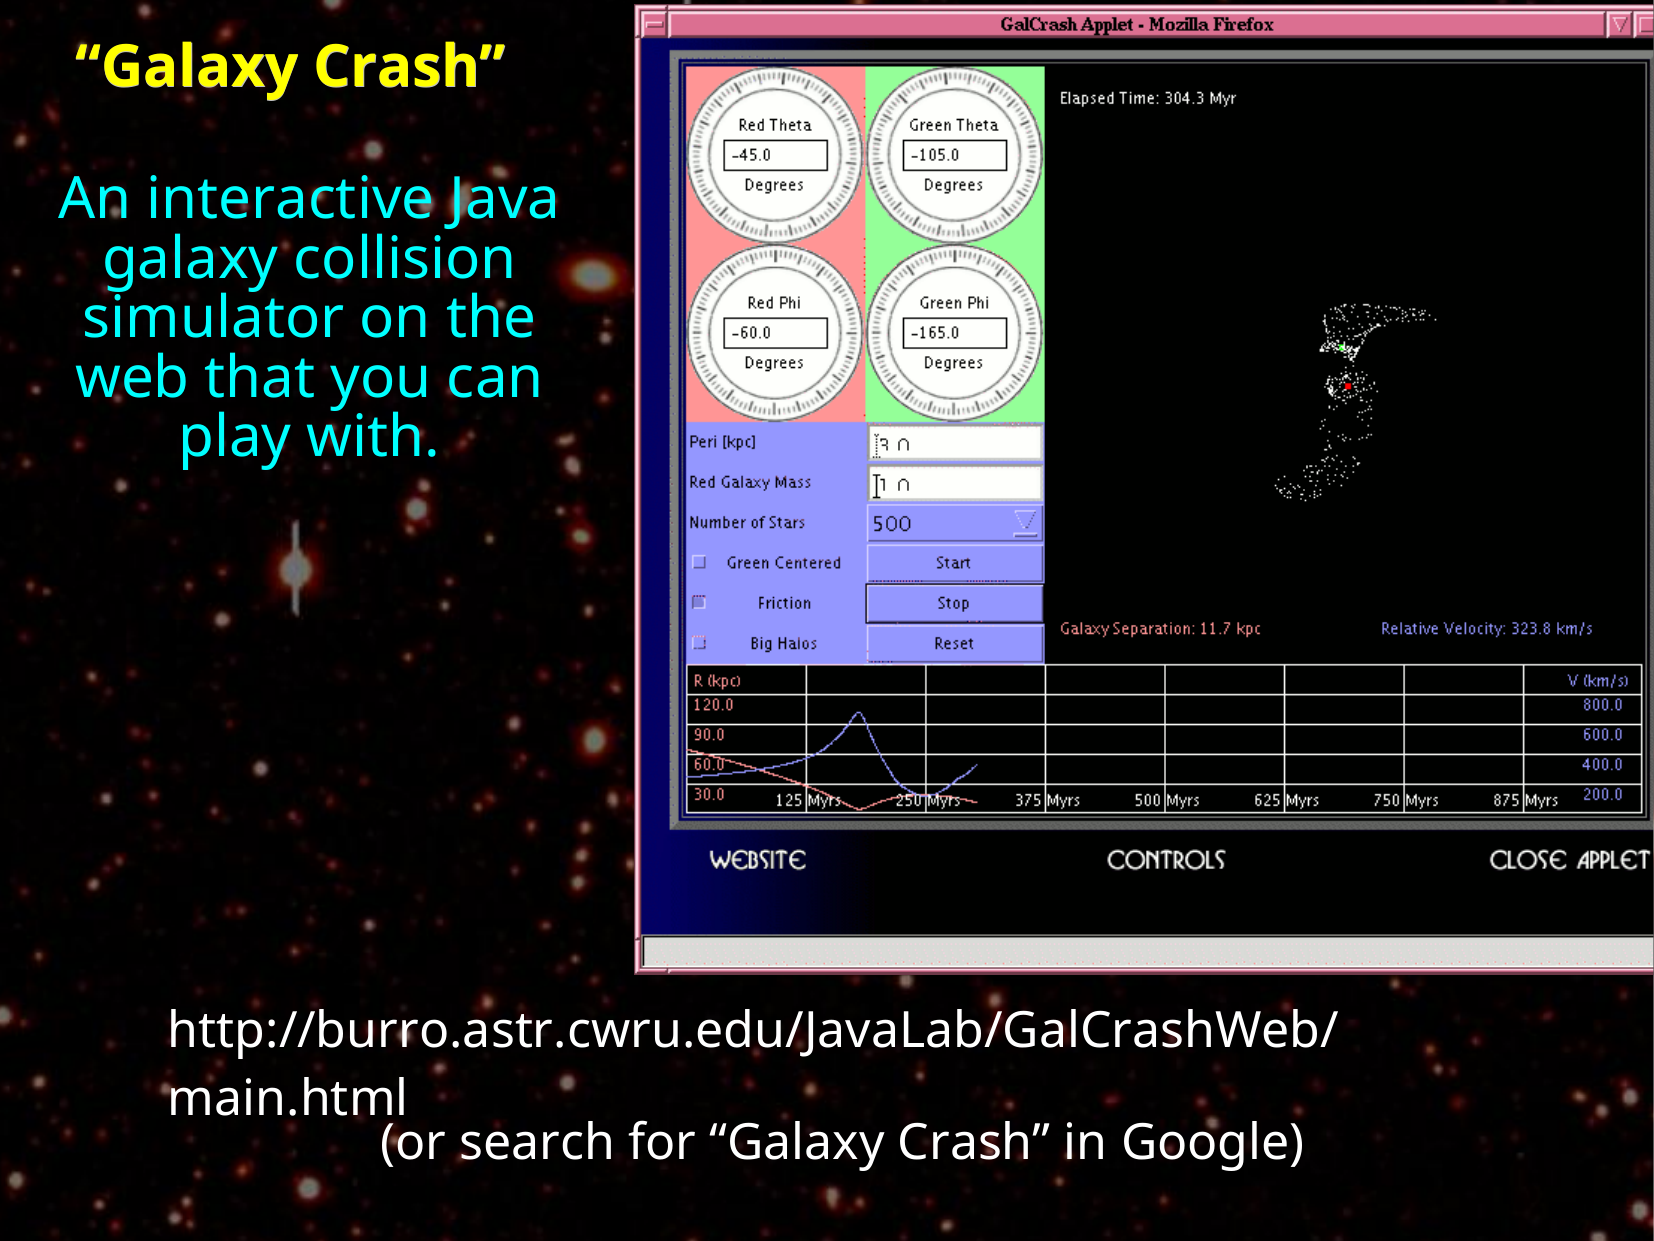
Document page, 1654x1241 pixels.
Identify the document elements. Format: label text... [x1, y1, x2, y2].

picture [0, 0, 1654, 1241]
text_box (or search for “Galaxy Crash” in Google) [380, 1106, 1274, 1187]
text_box “Galaxy Crash” [75, 24, 507, 113]
text_box An interactive Java galaxy collision simulator on the web that you can play with. [18, 171, 601, 476]
text_box http://burro.astr.cwru.edu/JavaLab/GalCrashWeb/main.html [167, 993, 1486, 1075]
